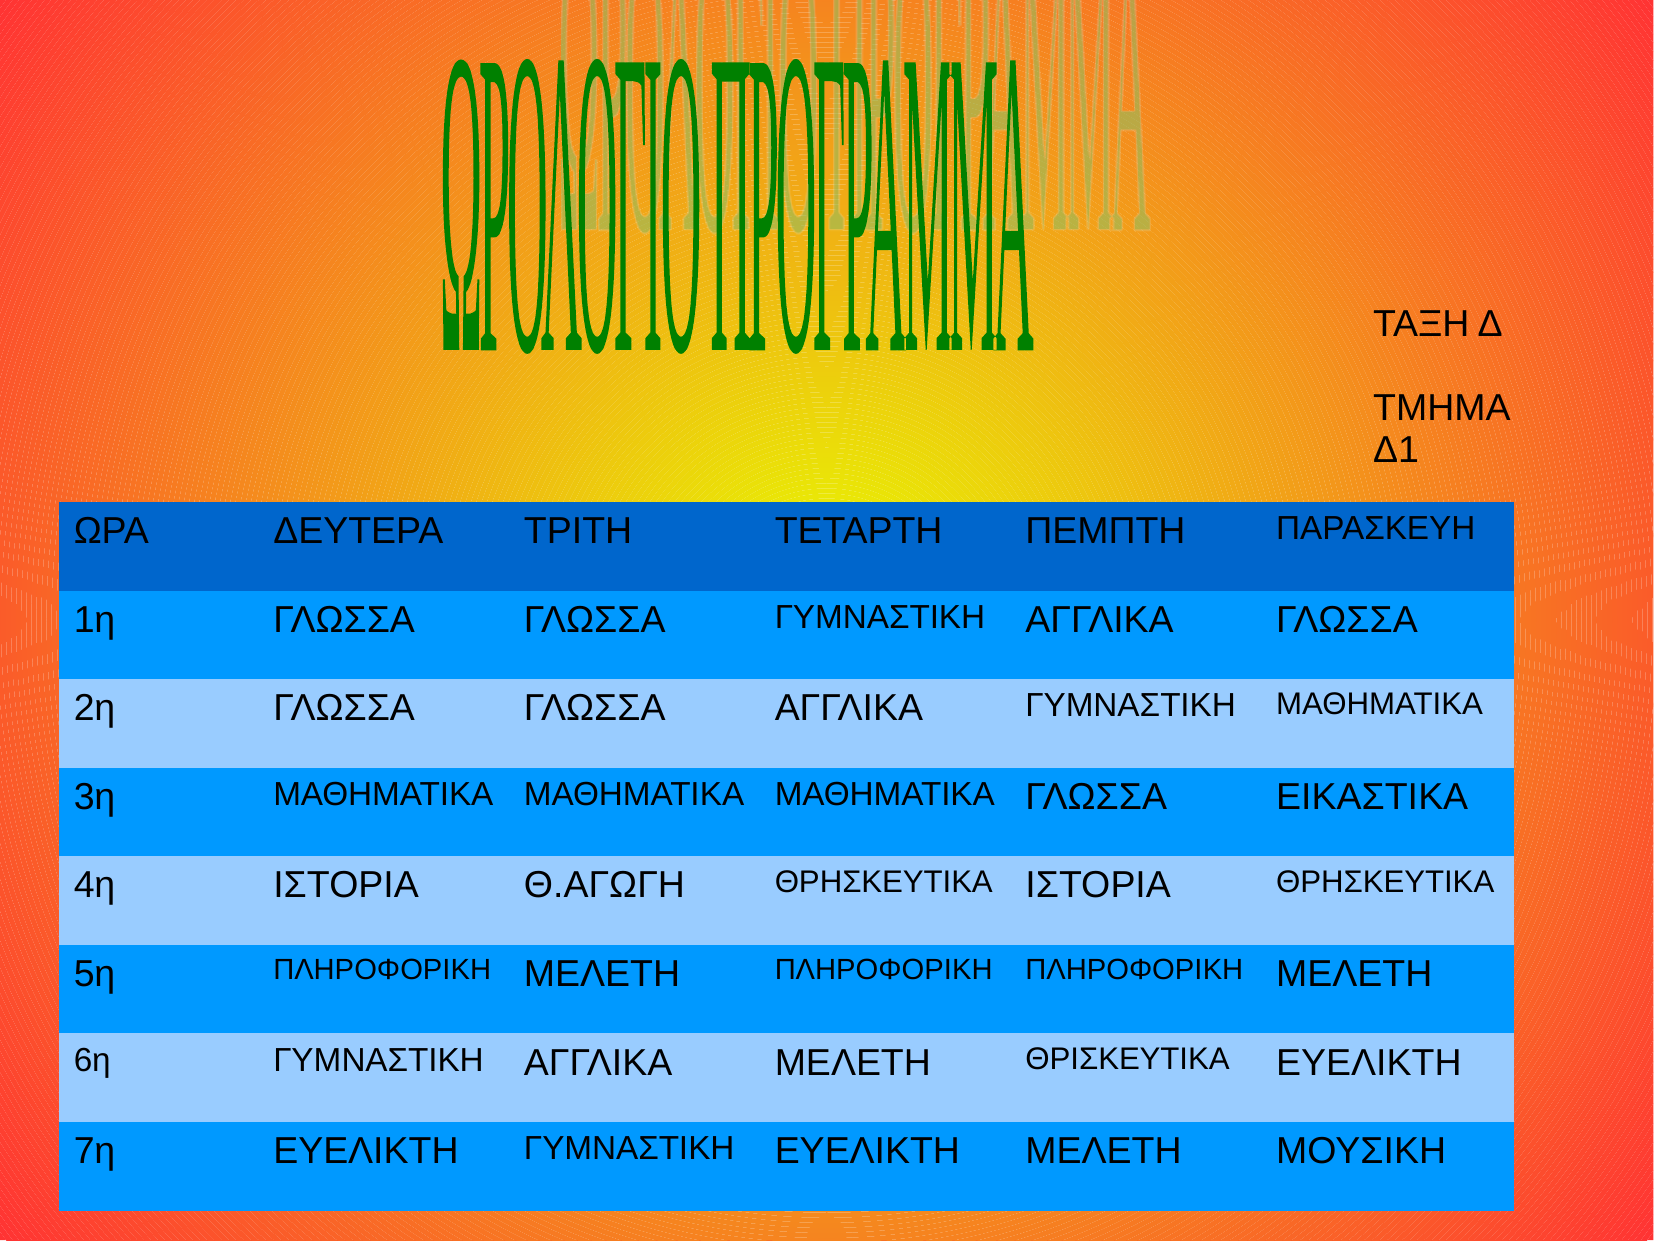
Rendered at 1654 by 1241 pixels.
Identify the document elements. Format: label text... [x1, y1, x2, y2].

table_cell 3η [59, 768, 258, 856]
table_cell ΜΕΛΕΤΗ [1261, 945, 1514, 1033]
table_cell Θ.ΑΓΩΓΗ [509, 856, 760, 945]
table_cell ΓΥΜΝΑΣΤΙΚΗ [1011, 679, 1261, 768]
text_box ΩΡΟΛΟΓΙΟ ΠΡΟΓΡΑΜΜΑ [662, 58, 700, 354]
table_header ΤΡΙΤΗ [509, 502, 760, 591]
table_cell 4η [59, 856, 258, 945]
table_cell ΓΛΩΣΣΑ [509, 591, 760, 679]
table_cell ΜΑΘΗΜΑΤΙΚΑ [258, 768, 509, 856]
table_cell ΓΛΩΣΣΑ [258, 679, 509, 768]
table_cell ΙΣΤΟΡΙΑ [1011, 856, 1261, 945]
table_cell ΘΡΗΣΚΕΥΤΙΚΑ [760, 856, 1011, 945]
table_cell ΓΥΜΝΑΣΤΙΚΗ [509, 1122, 760, 1211]
table_cell ΕΥΕΛΙΚΤΗ [258, 1122, 509, 1211]
table_cell 6η [59, 1033, 258, 1122]
table_cell ΠΛΗΡΟΦΟΡΙΚΗ [1011, 945, 1261, 1033]
table_header ΠΑΡΑΣΚΕΥΗ [1261, 502, 1514, 591]
text_box ΩΡΟΛΟΓΙΟ ΠΡΟΓΡΑΜΜΑ [711, 58, 815, 354]
text_box ΩΡΟΛΟΓΙΟ ΠΡΟΓΡΑΜΜΑ [865, 60, 1034, 351]
text_box ΩΡΟΛΟΓΙΟ ΠΡΟΓΡΑΜΜΑ [480, 58, 546, 354]
table_cell 5η [59, 945, 258, 1033]
table_cell ΑΓΓΛΙΚΑ [509, 1033, 760, 1122]
text_box ΩΡΟΛΟΓΙΟ ΠΡΟΓΡΑΜΜΑ [541, 60, 582, 350]
text_box ΤΑΞΗ Δ ΤΜΗΜΑ Δ1 [1358, 295, 1536, 479]
table_cell ΓΛΩΣΣΑ [1261, 591, 1514, 679]
table_cell ΜΕΛΕΤΗ [1011, 1122, 1261, 1211]
table_cell ΓΛΩΣΣΑ [509, 679, 760, 768]
table_header ΤΕΤΑΡΤΗ [760, 502, 1011, 591]
table_cell ΜΑΘΗΜΑΤΙΚΑ [760, 768, 1011, 856]
table_cell ΠΛΗΡΟΦΟΡΙΚΗ [258, 945, 509, 1033]
table_cell ΠΛΗΡΟΦΟΡΙΚΗ [760, 945, 1011, 1033]
table_cell ΙΣΤΟΡΙΑ [258, 856, 509, 945]
table_cell ΑΓΓΛΙΚΑ [1011, 591, 1261, 679]
table_cell ΓΛΩΣΣΑ [258, 591, 509, 679]
table_cell 1η [59, 591, 258, 679]
table_cell ΜΕΛΕΤΗ [509, 945, 760, 1033]
table_cell ΜΑΘΗΜΑΤΙΚΑ [1261, 679, 1514, 768]
table_cell ΓΥΜΝΑΣΤΙΚΗ [258, 1033, 509, 1122]
table_cell ΜΟΥΣΙΚΗ [1261, 1122, 1514, 1211]
table_cell ΕΥΕΛΙΚΤΗ [760, 1122, 1011, 1211]
text_box ΩΡΟΛΟΓΙΟ ΠΡΟΓΡΑΜΜΑ [615, 62, 661, 350]
table_header ΩΡΑ [59, 502, 258, 591]
table_cell ΓΛΩΣΣΑ [1011, 768, 1261, 856]
table_cell ΜΑΘΗΜΑΤΙΚΑ [509, 768, 760, 856]
table_cell 7η [59, 1122, 258, 1211]
table_cell ΓΥΜΝΑΣΤΙΚΗ [760, 591, 1011, 679]
text_box ΩΡΟΛΟΓΙΟ ΠΡΟΓΡΑΜΜΑ [814, 62, 872, 351]
table_cell ΘΡΗΣΚΕΥΤΙΚΑ [1261, 856, 1514, 945]
text_box ΩΡΟΛΟΓΙΟ ΠΡΟΓΡΑΜΜΑ [578, 58, 616, 354]
table_cell 2η [59, 679, 258, 768]
table_header ΔΕΥΤΕΡΑ [258, 502, 509, 591]
text_box ΩΡΟΛΟΓΙΟ ΠΡΟΓΡΑΜΜΑ [442, 59, 480, 350]
table_header ΠΕΜΠΤΗ [1011, 502, 1261, 591]
table_cell ΕΥΕΛΙΚΤΗ [1261, 1033, 1514, 1122]
table_cell ΜΕΛΕΤΗ [760, 1033, 1011, 1122]
table_cell ΘΡΙΣΚΕΥΤΙΚΑ [1011, 1033, 1261, 1122]
table_cell ΕΙΚΑΣΤΙΚΑ [1261, 768, 1514, 856]
table_cell ΑΓΓΛΙΚΑ [760, 679, 1011, 768]
